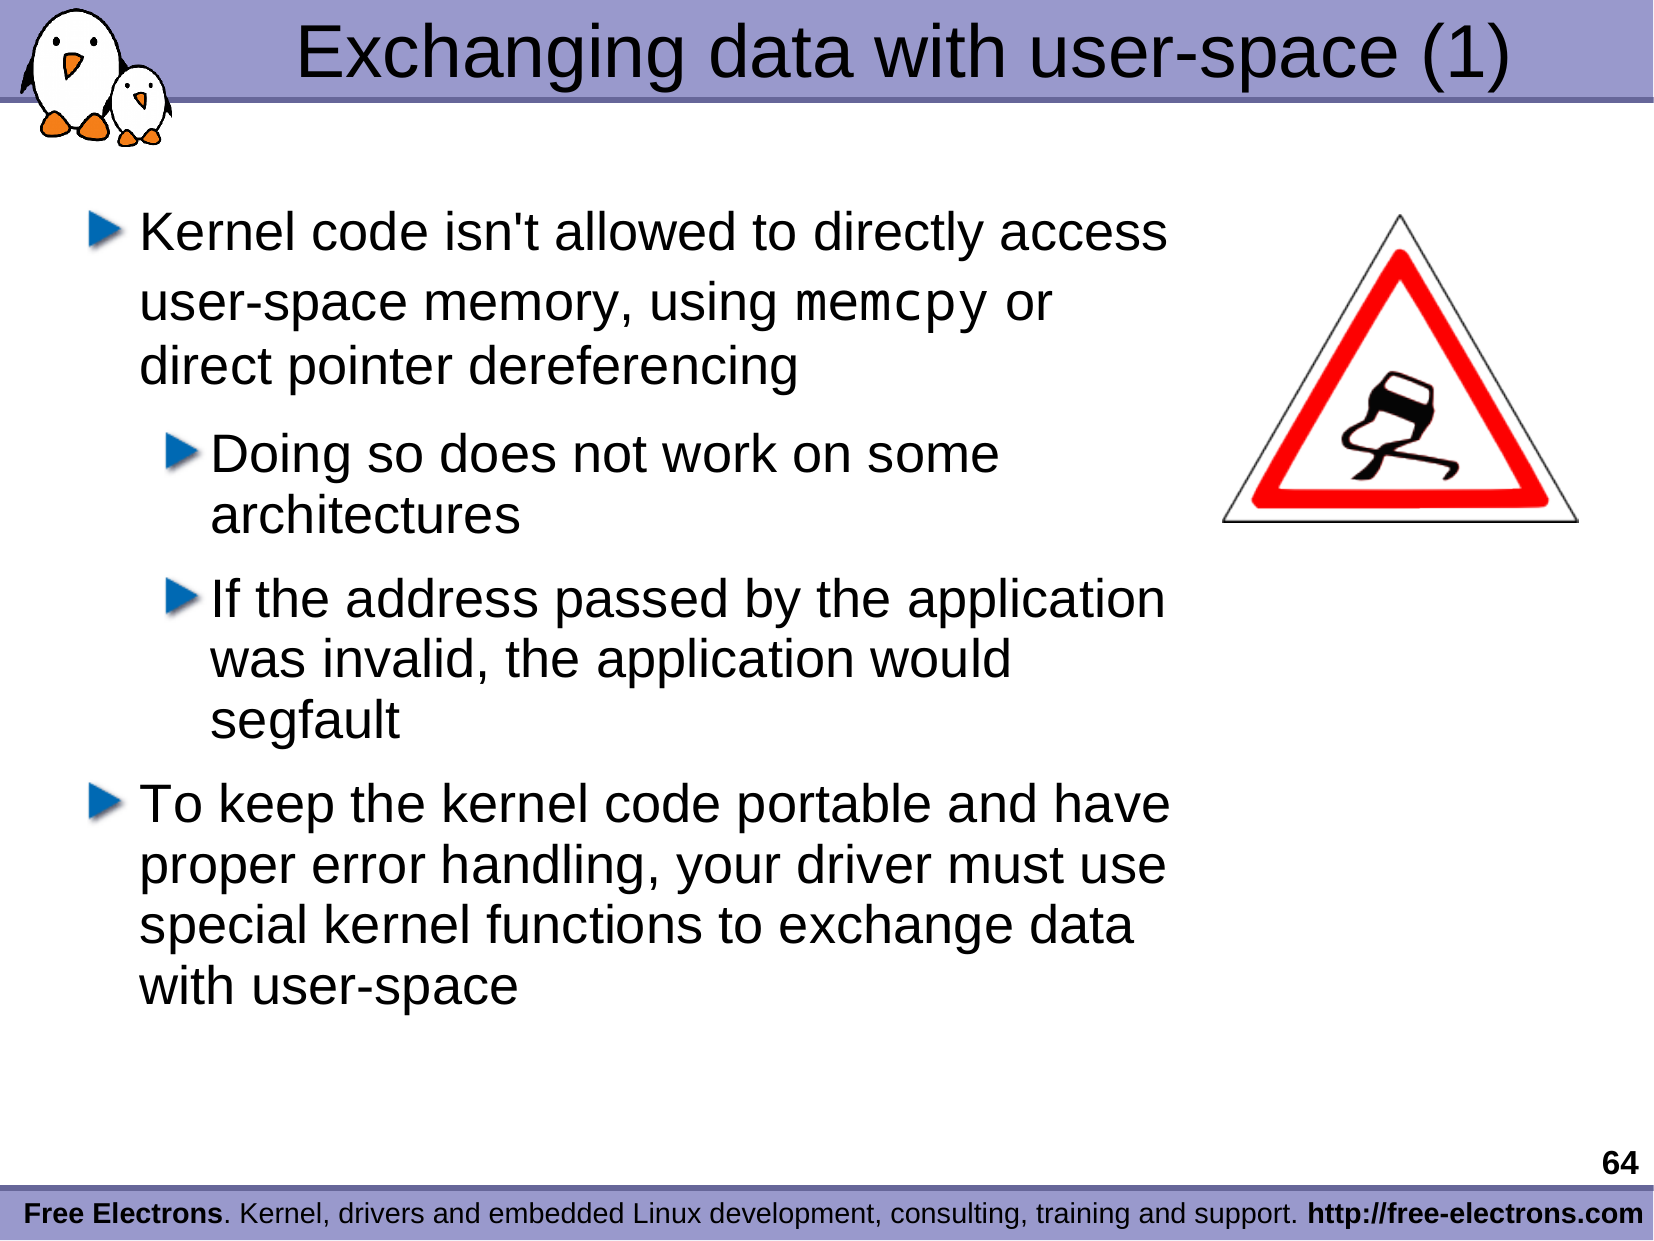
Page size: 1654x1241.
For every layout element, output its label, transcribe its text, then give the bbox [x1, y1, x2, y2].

title Exchanging data with user-space (1) [178, 4, 1631, 98]
list Kernel code isn't allowed to directly access user-space memory, using memcpy or direct pointer dereferencing Doing so does not work on some architectures If the address passed by the application was invalid, the application would segfault To keep the kernel code portable and have proper error handling, your driver must use special kernel functions to exchange data with user-space [68, 201, 1182, 1118]
picture [20, 8, 172, 147]
picture [1222, 214, 1579, 523]
